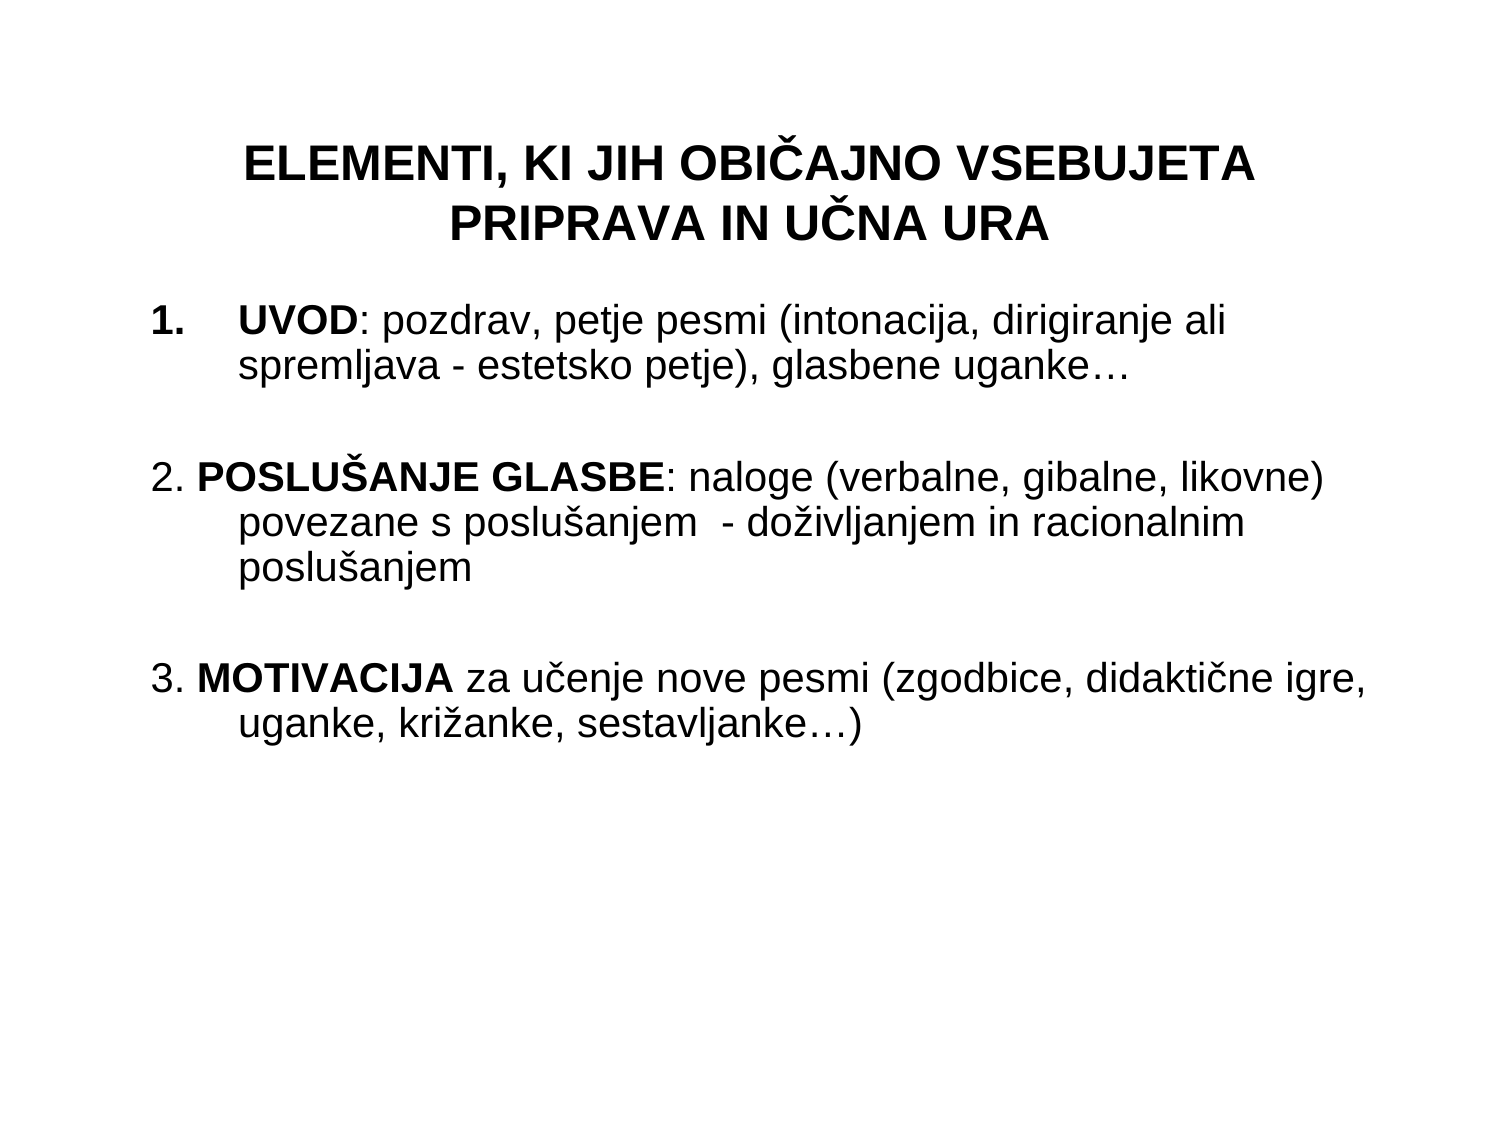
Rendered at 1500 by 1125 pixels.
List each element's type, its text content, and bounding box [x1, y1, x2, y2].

title ELEMENTI, KI JIH OBIČAJNO VSEBUJETA PRIPRAVA IN UČNA URA [112, 113, 1388, 268]
text_box UVOD: pozdrav, petje pesmi (intonacija, dirigiranje ali spremljava - estetsko petje), glasbene uganke… 2. POSLUŠANJE GLASBE: naloge (verbalne, gibalne, likovne) povezane s poslušanjem - doživljanjem in racionalnim poslušanjem 3. MOTIVACIJA za učenje nove pesmi (zgodbice, didaktične igre, uganke, križanke, sestavljanke…) [135, 290, 1388, 925]
